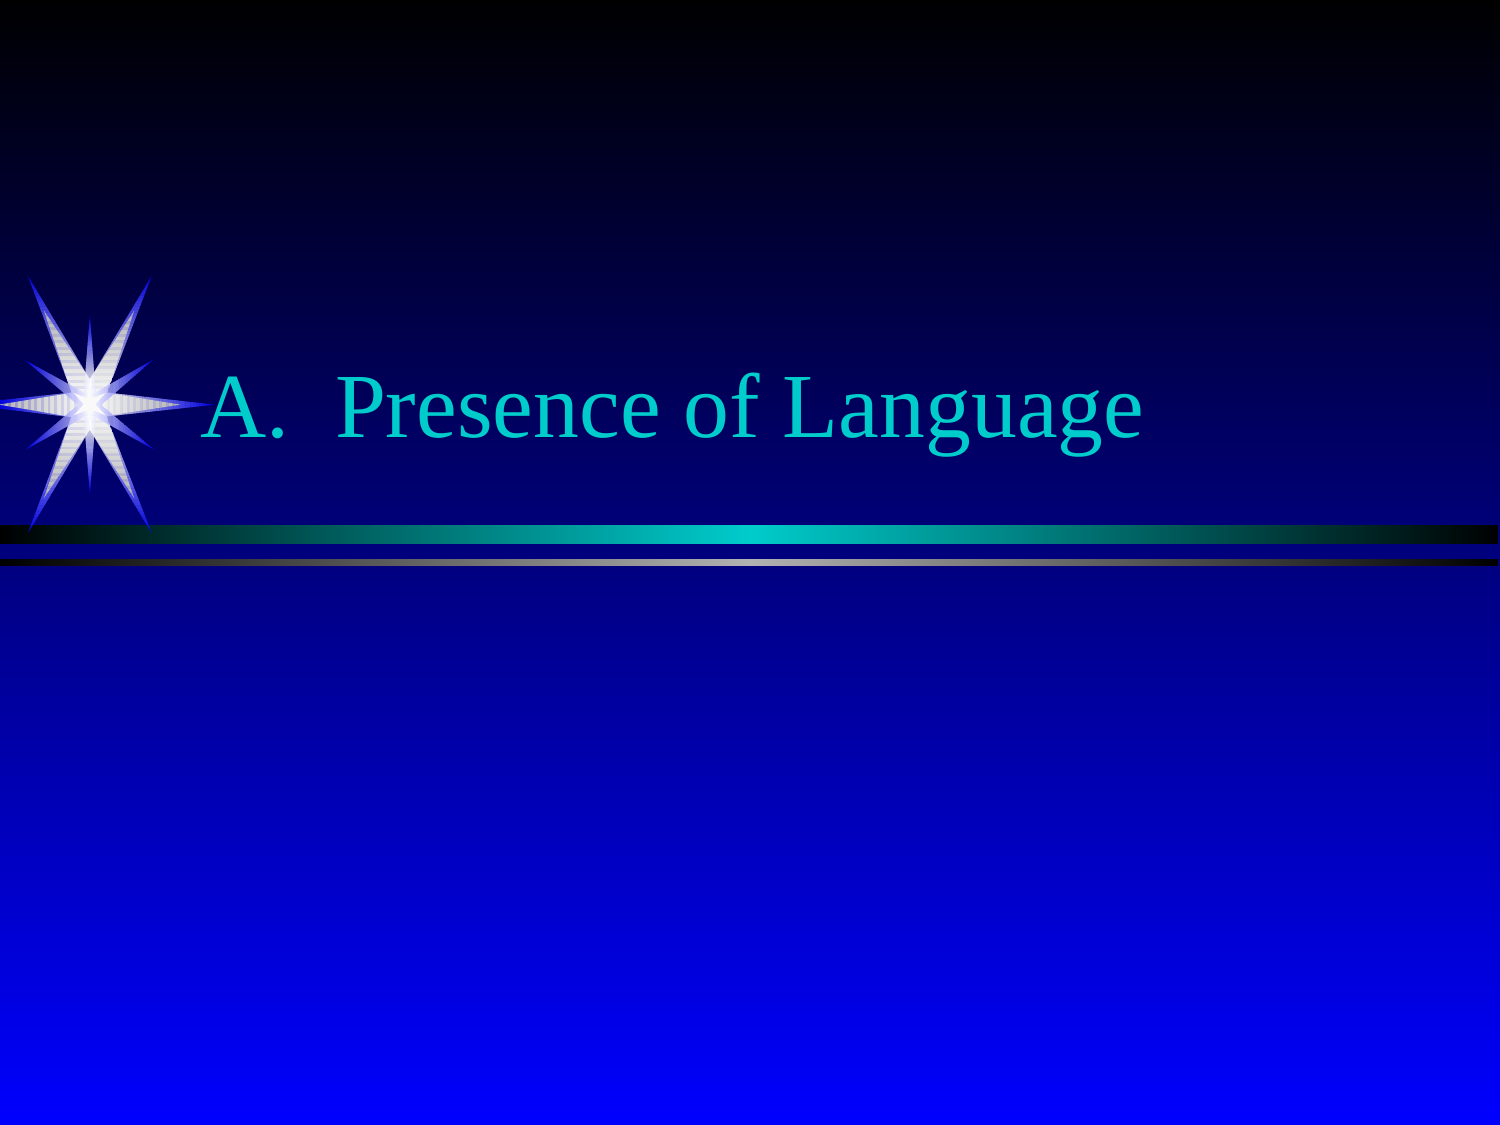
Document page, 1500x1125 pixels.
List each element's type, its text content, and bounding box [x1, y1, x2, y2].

title A. Presence of Language [200, 312, 1476, 501]
